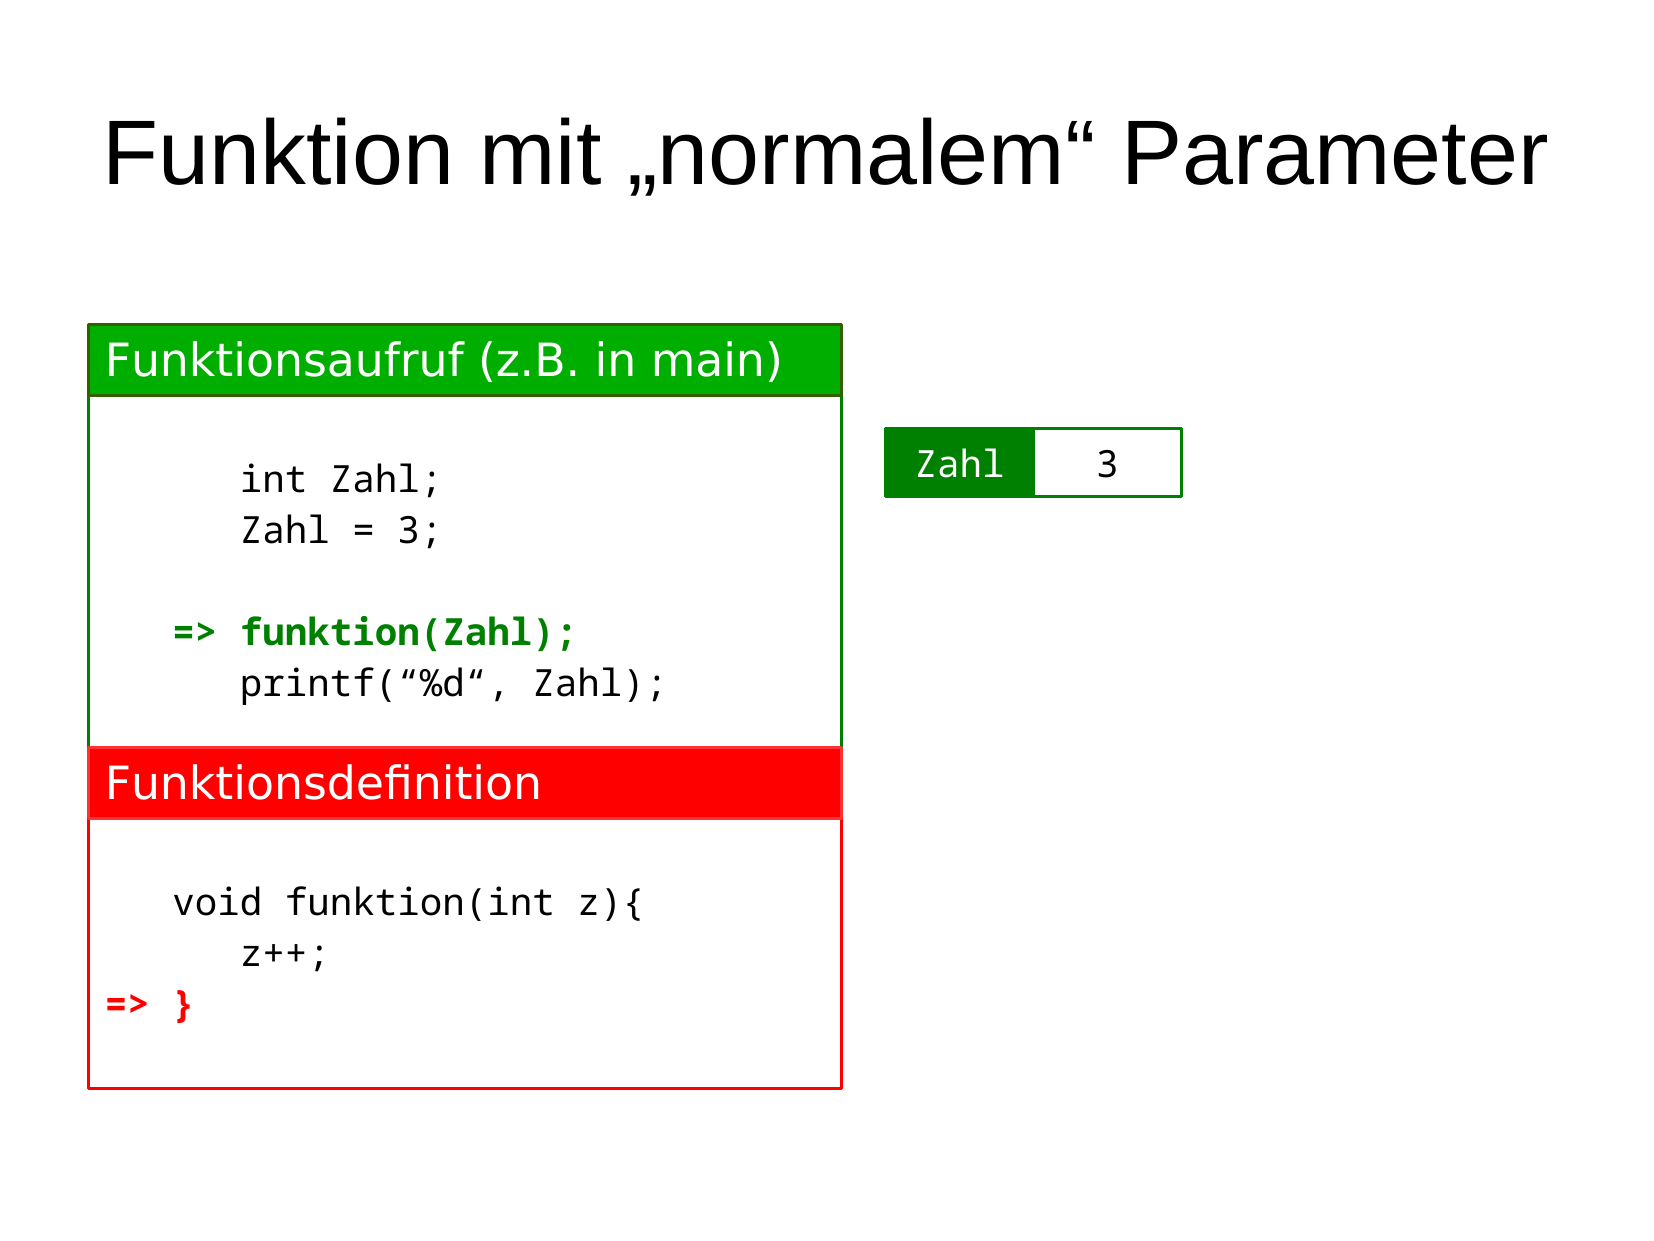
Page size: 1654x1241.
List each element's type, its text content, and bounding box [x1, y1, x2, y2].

text_box Funktionsdefinition [88, 747, 842, 819]
text_box void funktion(int z){ z++; => } [88, 820, 842, 1052]
text_box Zahl [885, 428, 1032, 490]
title Funktion mit „normalem“ Parameter [82, 49, 1571, 257]
text_box 3 [1033, 428, 1182, 490]
text_box int Zahl; Zahl = 3; => funktion(Zahl); printf(“%d“, Zahl); [88, 397, 842, 716]
text_box Funktionsaufruf (z.B. in main) [88, 324, 842, 396]
